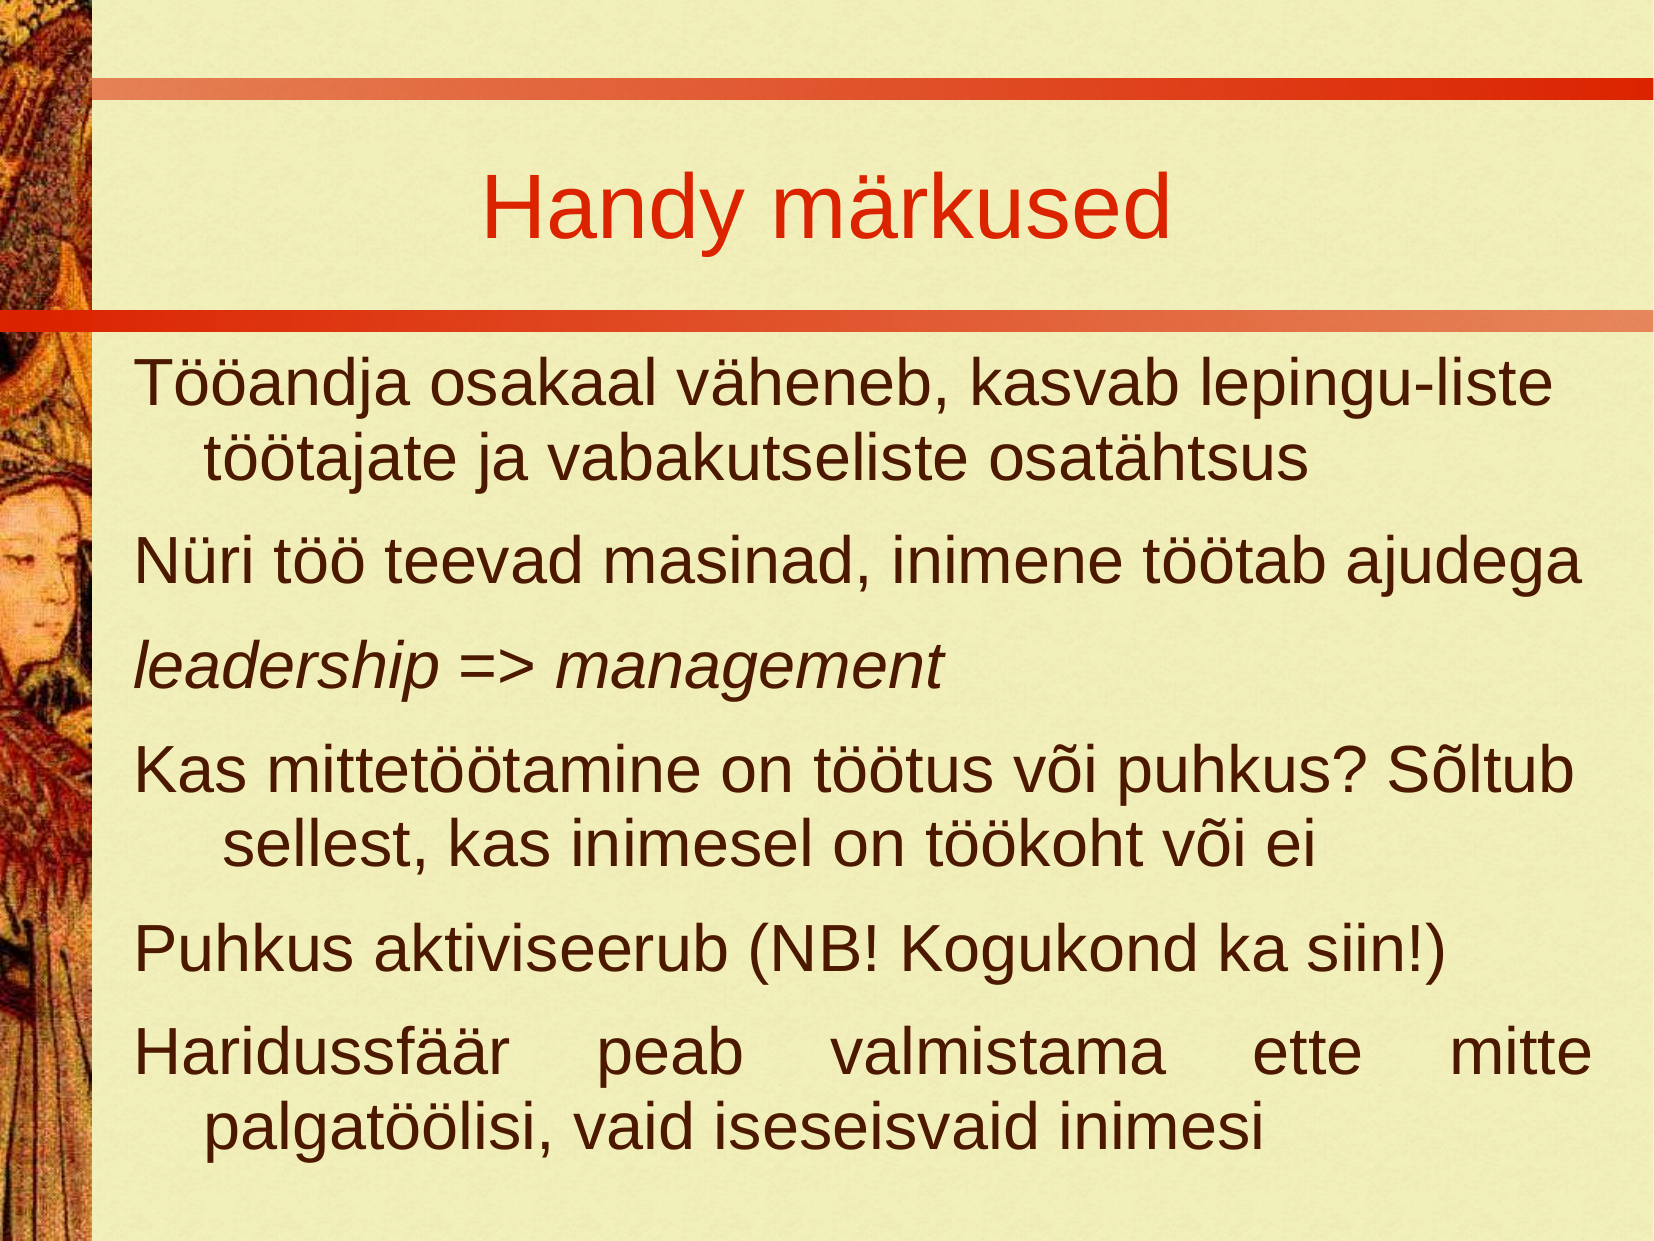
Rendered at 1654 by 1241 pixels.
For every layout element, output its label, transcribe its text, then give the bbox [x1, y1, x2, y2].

picture [0, 332, 1654, 1241]
list Tööandja osakaal väheneb, kasvab lepingu-liste töötajate ja vabakutseliste osatähtsus Nüri töö teevad masinad, inimene töötab ajudega leadership => management Kas mittetöötamine on töötus või puhkus? Sõltub sellest, kas inimesel on töökoht või ei Puhkus aktiviseerub (NB! Kogukond ka siin!) Haridussfäär peab valmistama ette mitte palgatöölisi, vaid iseseisvaid inimesi [121, 344, 1595, 1239]
picture [0, 0, 1654, 310]
title Handy märkused [121, 102, 1534, 311]
